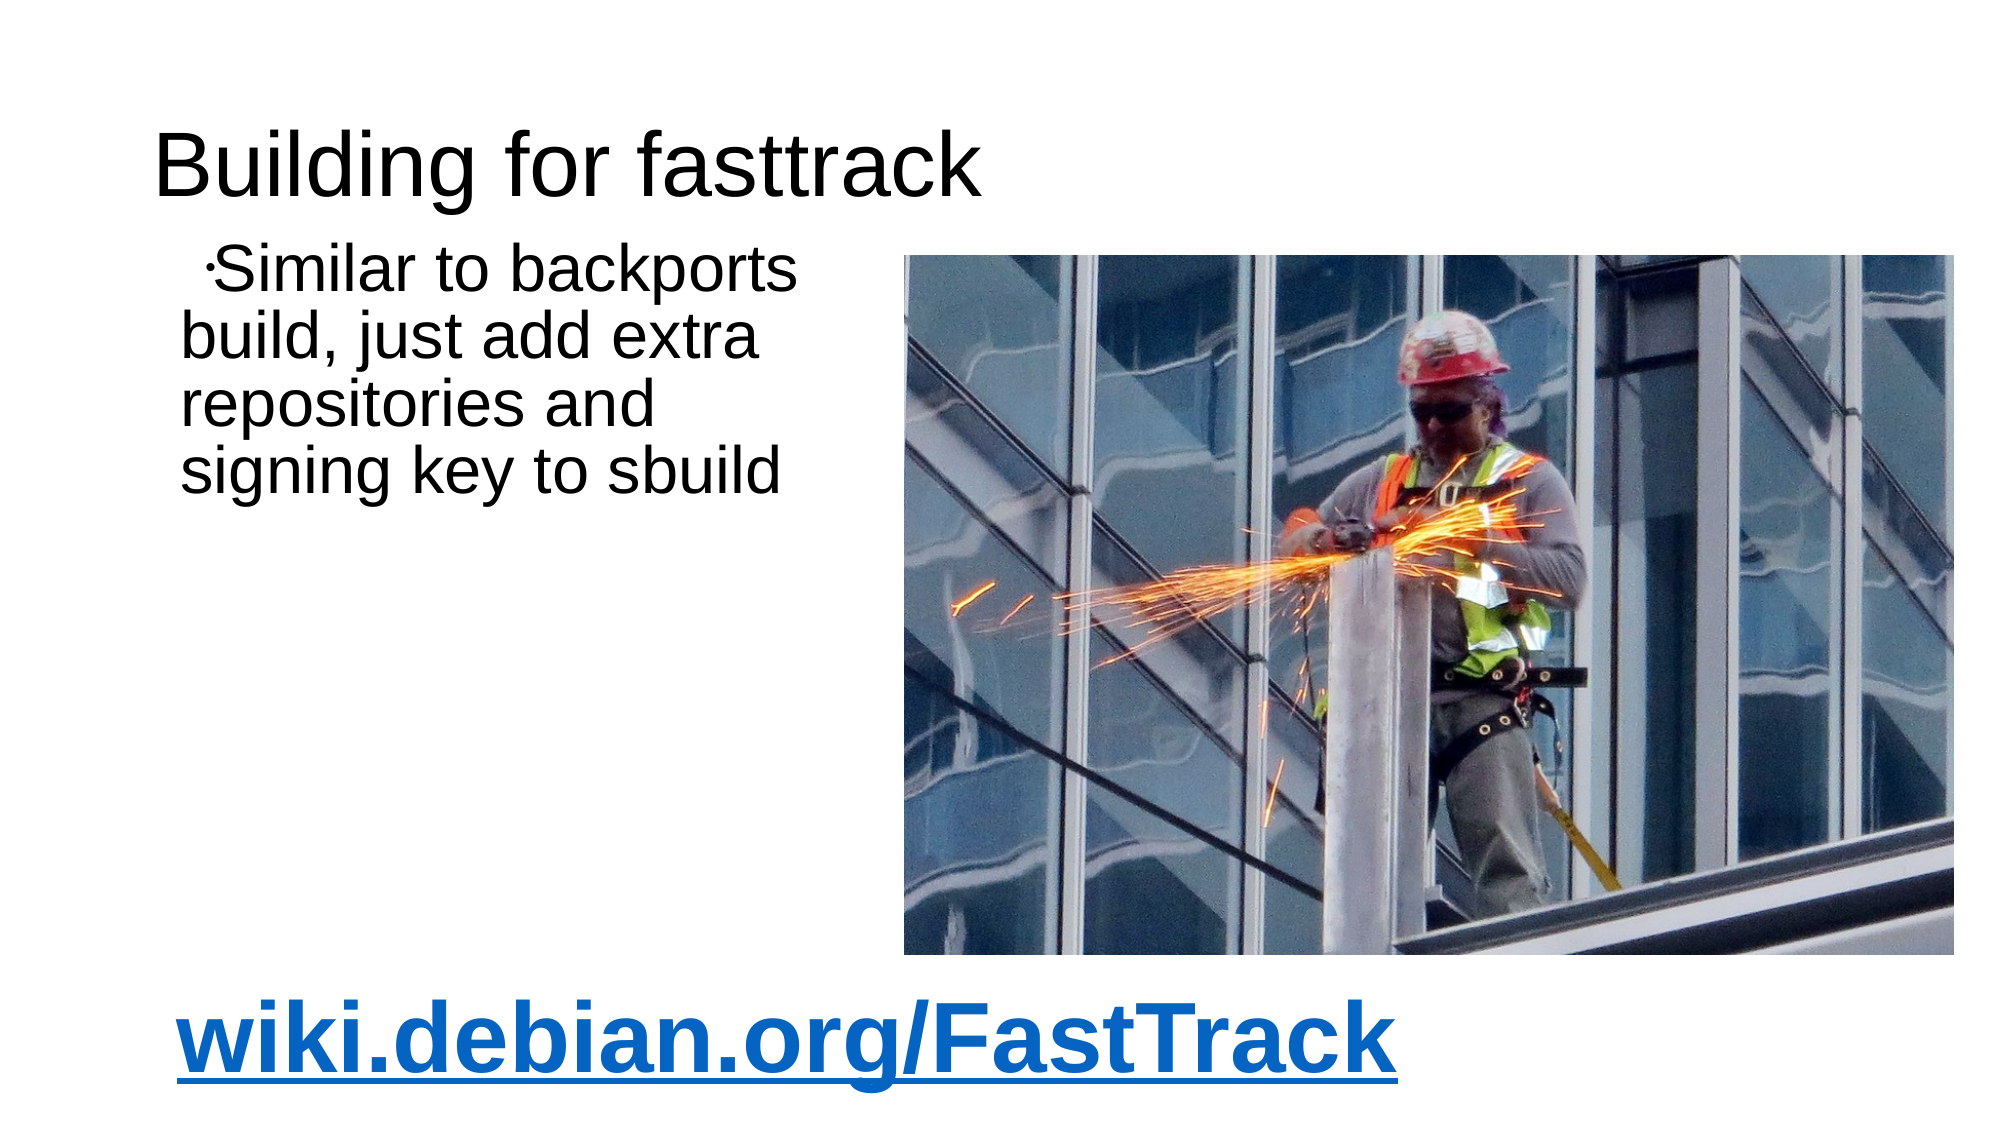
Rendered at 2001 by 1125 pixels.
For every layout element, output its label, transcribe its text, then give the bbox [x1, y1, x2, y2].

title Building for fasttrack [137, 59, 1863, 278]
text_box wiki.debian.org/FastTrack [161, 975, 1446, 1111]
picture [904, 255, 1954, 955]
list Similar to backports build, just add extra repositories and signing key to sbuild [137, 229, 892, 523]
